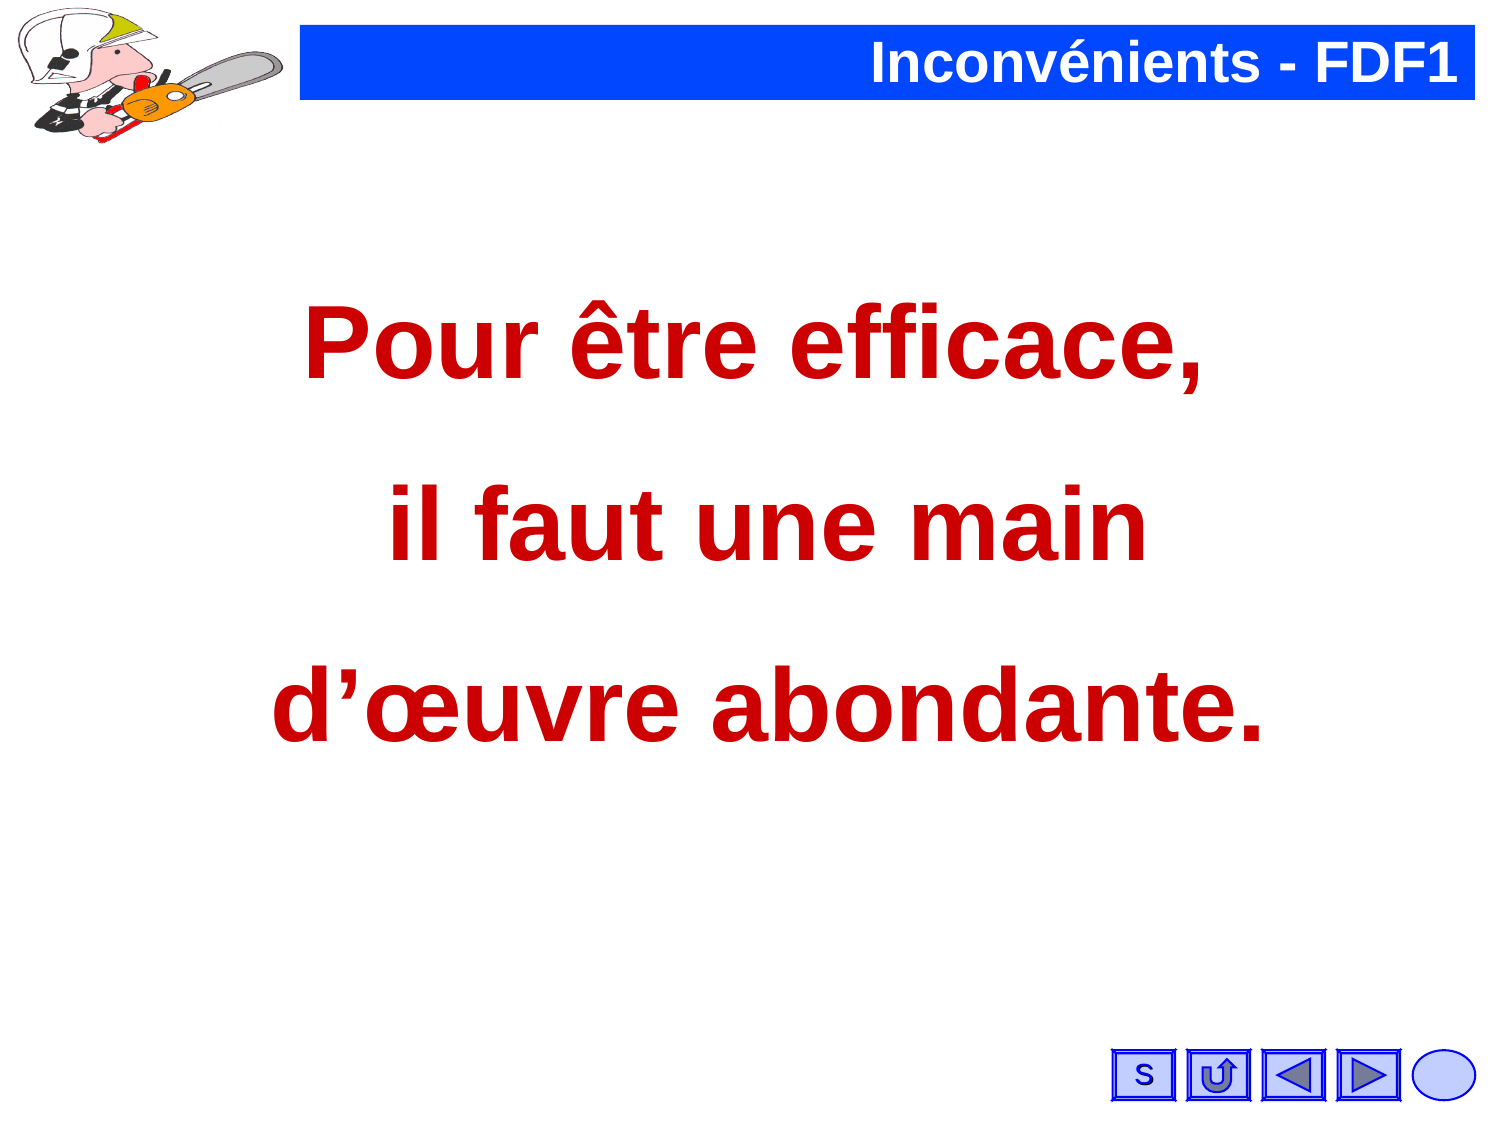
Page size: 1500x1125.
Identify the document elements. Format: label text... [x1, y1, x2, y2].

text_box Pour être efficace, il faut une main d’œuvre abondante. [227, 276, 1283, 772]
picture [0, 0, 296, 148]
text_box [1412, 1050, 1476, 1101]
text_box Inconvénients - FDF1 [299, 24, 1475, 100]
